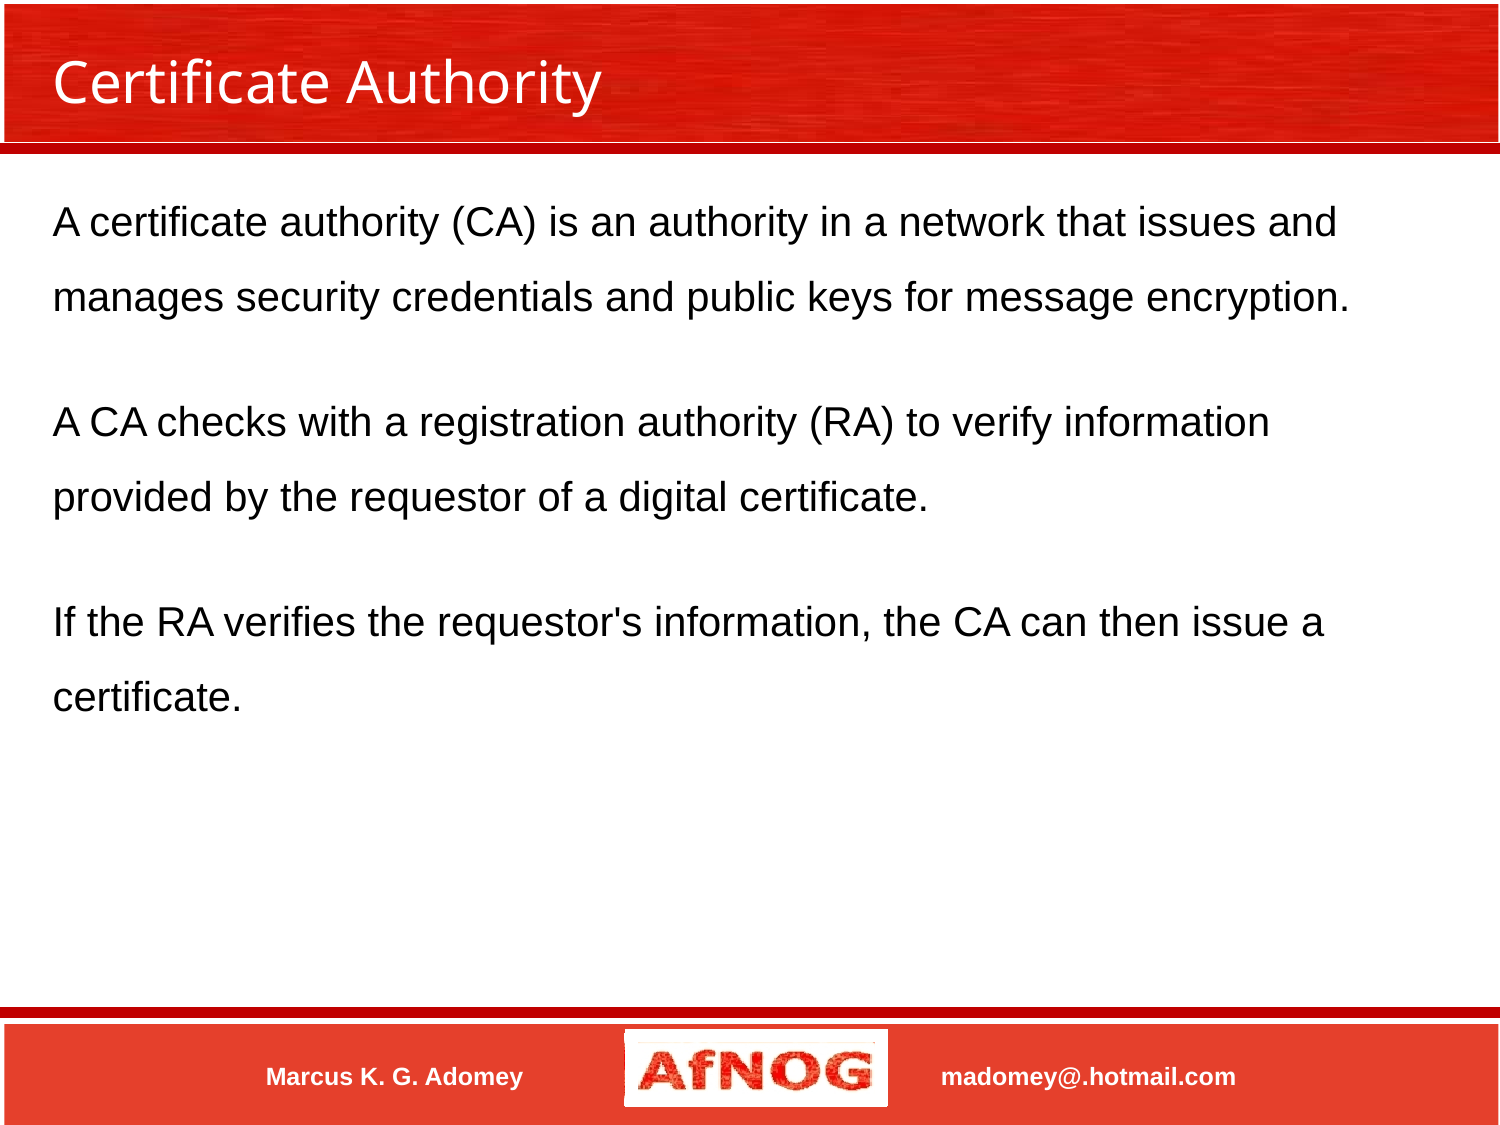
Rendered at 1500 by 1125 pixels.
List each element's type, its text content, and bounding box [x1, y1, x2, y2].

text_box A certificate authority (CA) is an authority in a network that issues and manages security credentials and public keys for message encryption. A CA checks with a registration authority (RA) to verify information provided by the requestor of a digital certificate. If the RA verifies the requestor's information, the CA can then issue a certificate. [37, 162, 1450, 724]
text_box Certificate Authority [37, 37, 1276, 123]
